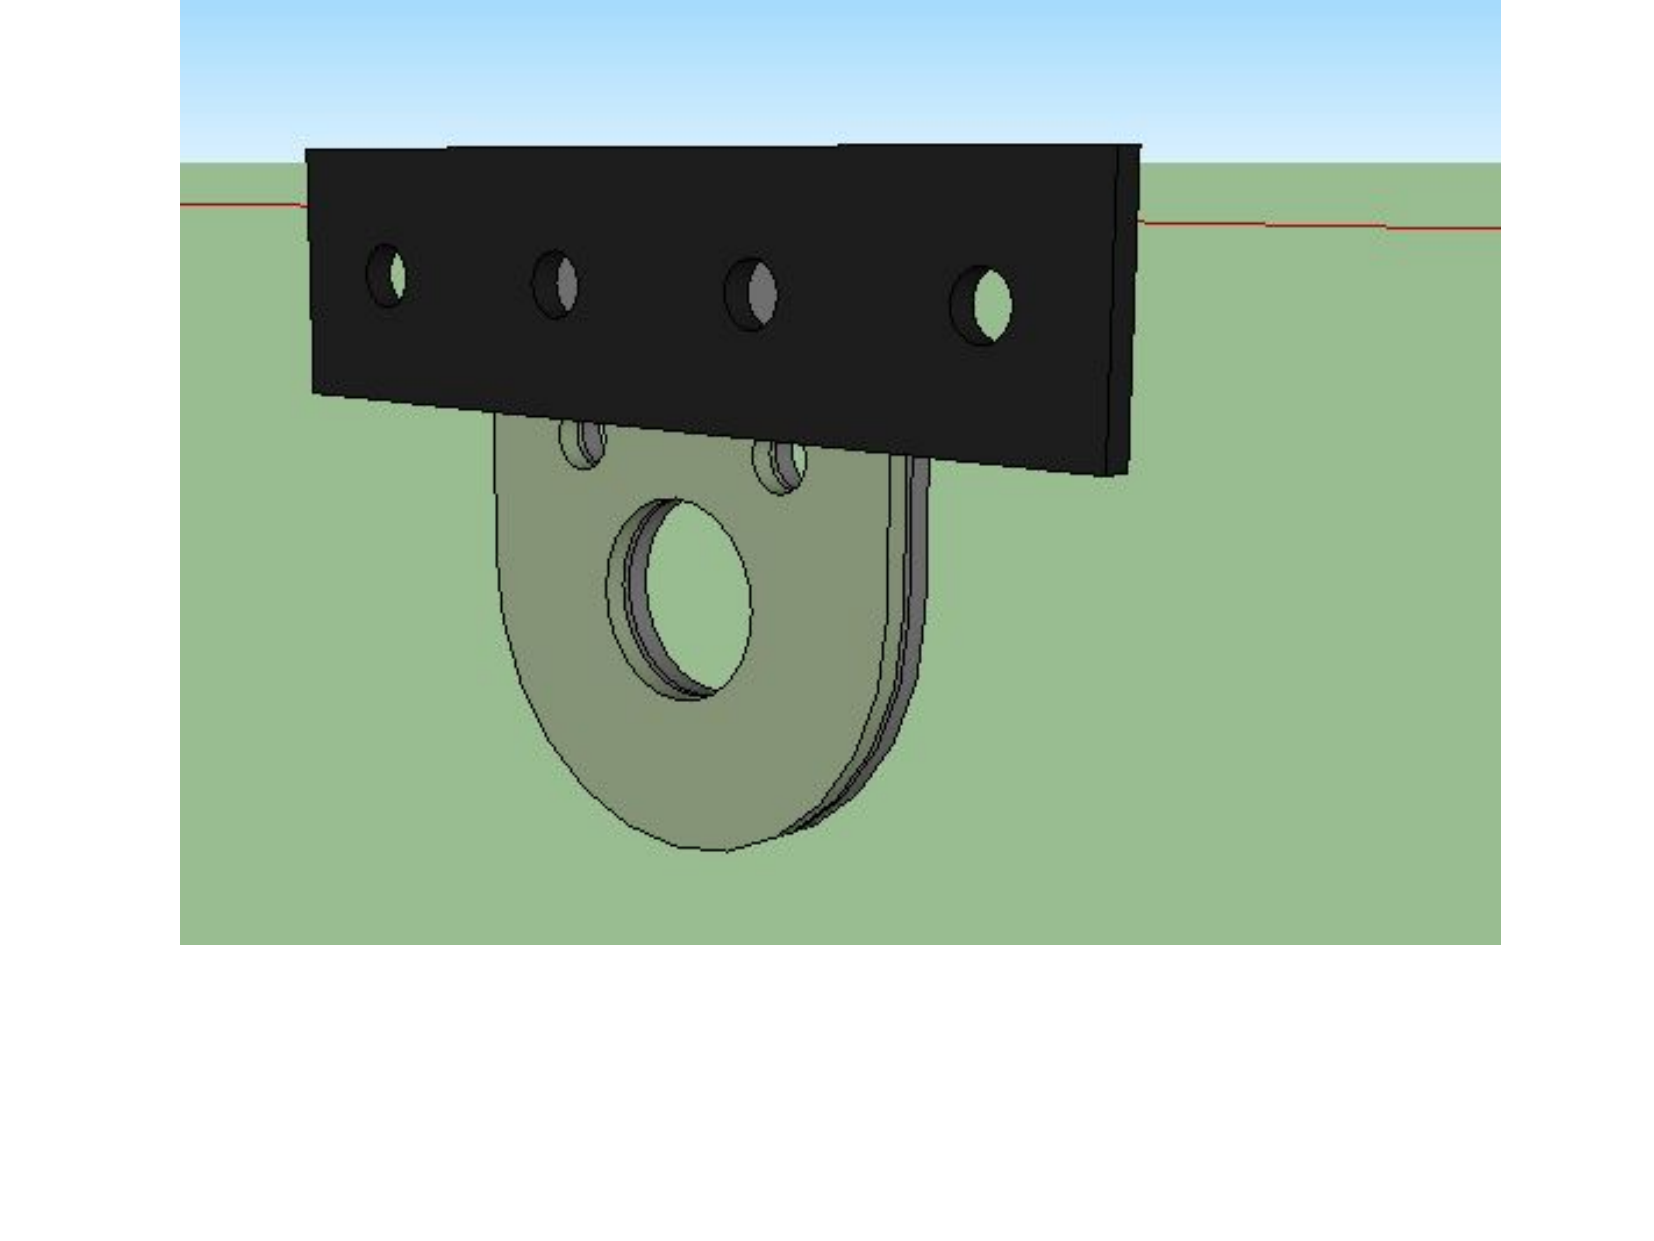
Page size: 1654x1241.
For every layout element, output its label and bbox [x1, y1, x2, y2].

picture [180, 0, 1501, 946]
